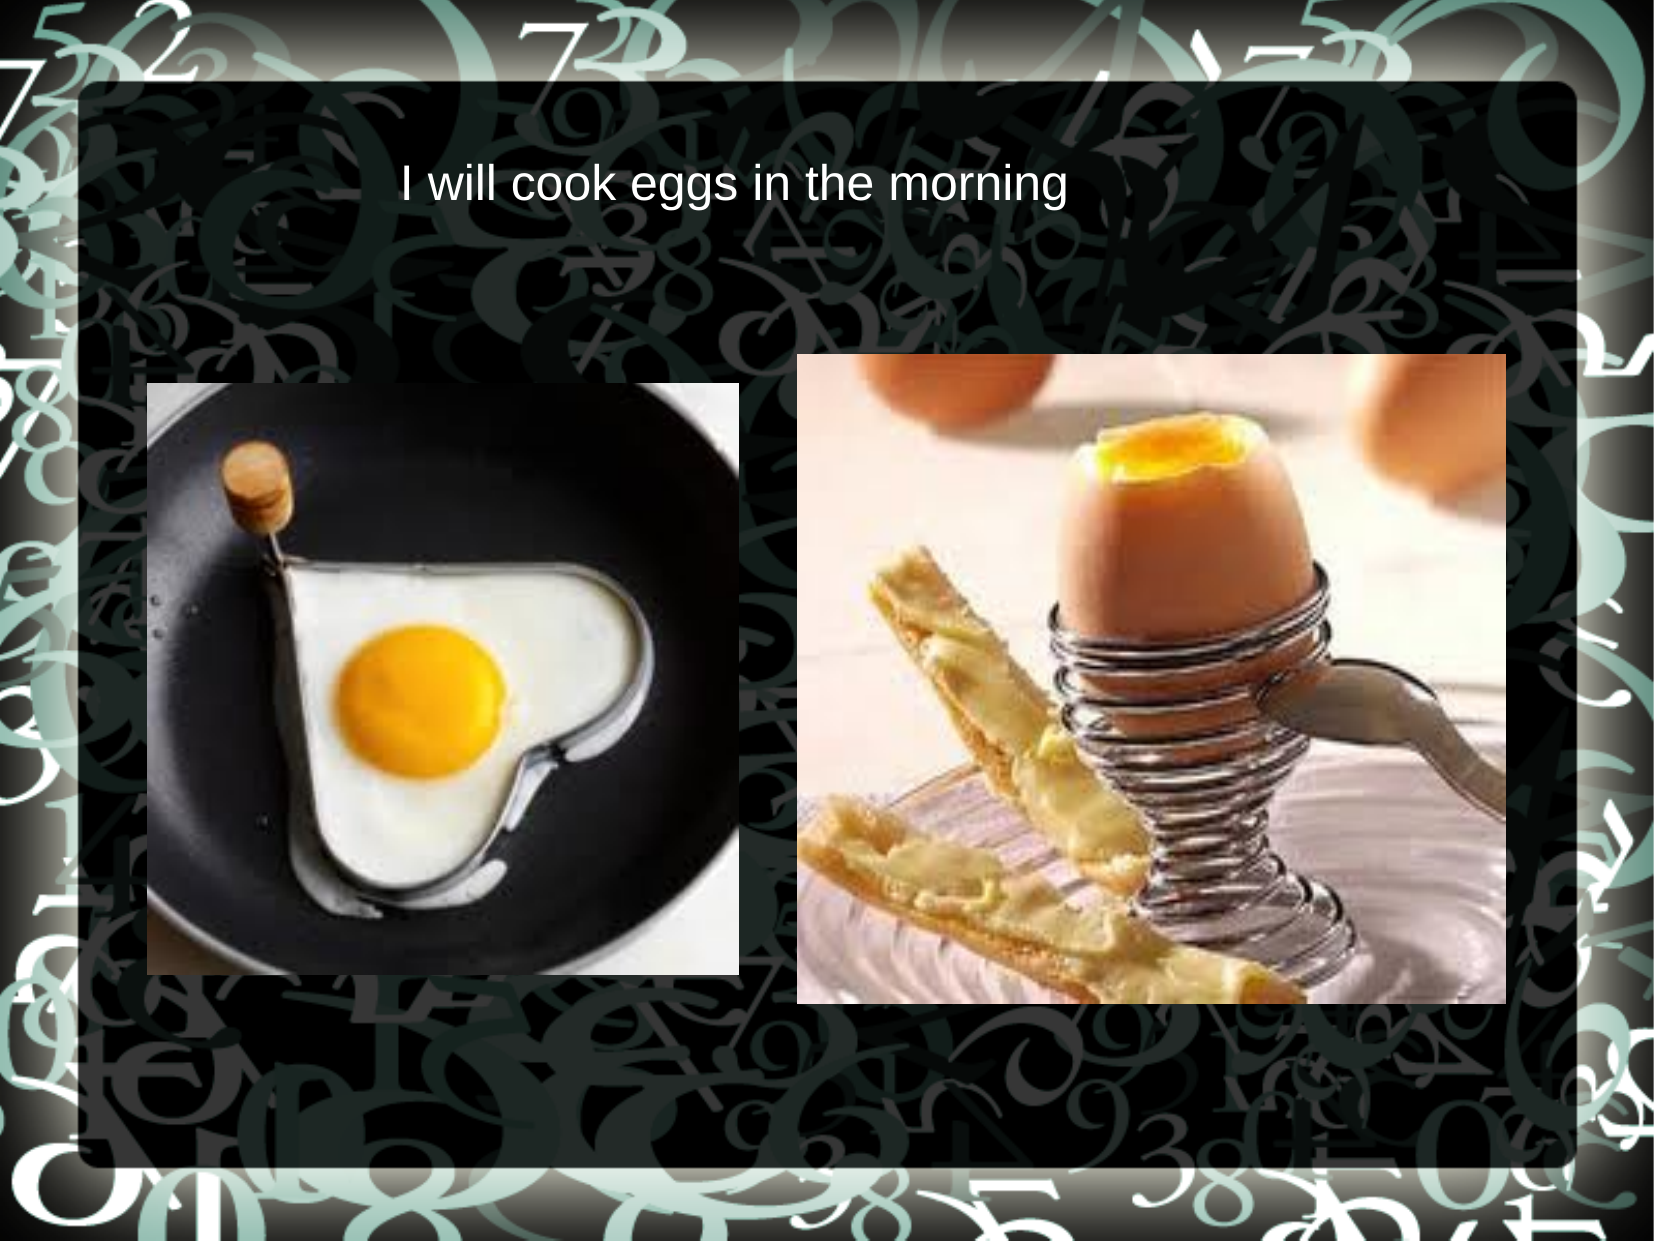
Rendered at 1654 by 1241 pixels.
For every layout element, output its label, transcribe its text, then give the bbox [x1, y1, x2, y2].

text_box I will cook eggs in the morning [385, 147, 1182, 219]
picture [0, 0, 1654, 1241]
